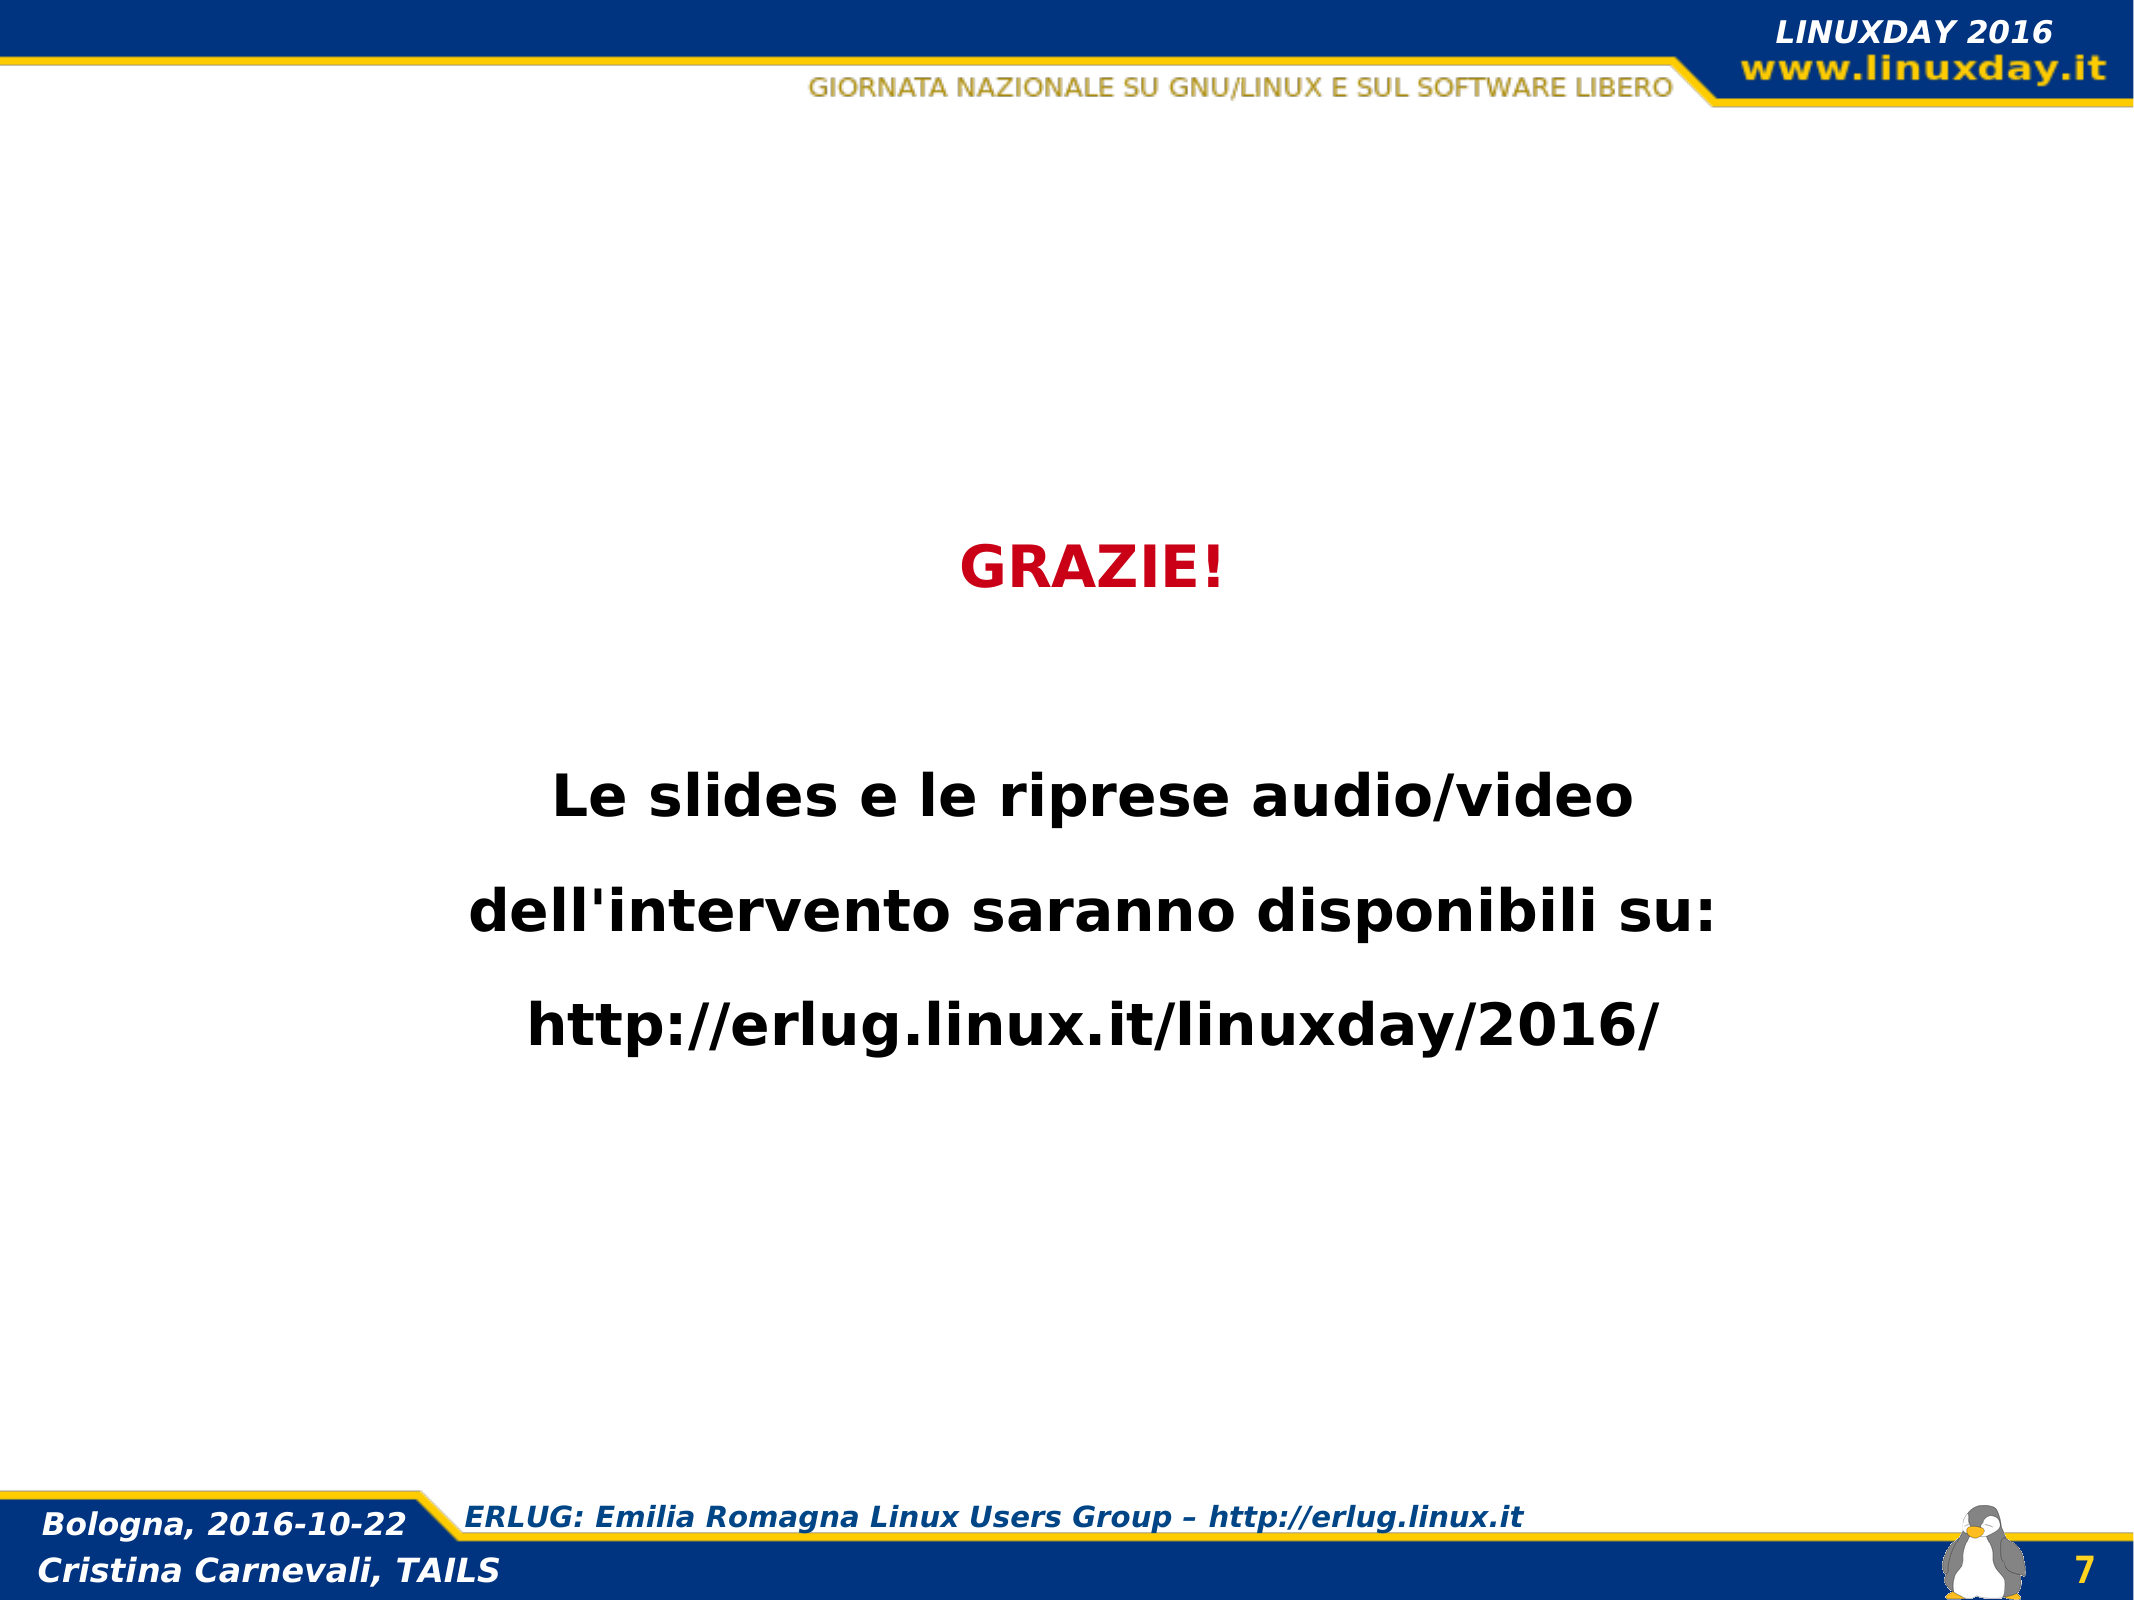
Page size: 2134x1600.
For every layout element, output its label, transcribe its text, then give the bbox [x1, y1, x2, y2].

subtitle GRAZIE! Le slides e le riprese audio/video dell'intervento saranno disponibili su: http://erlug.linux.it/linuxday/2016/ [106, 159, 2080, 1440]
picture [0, 0, 2134, 1600]
